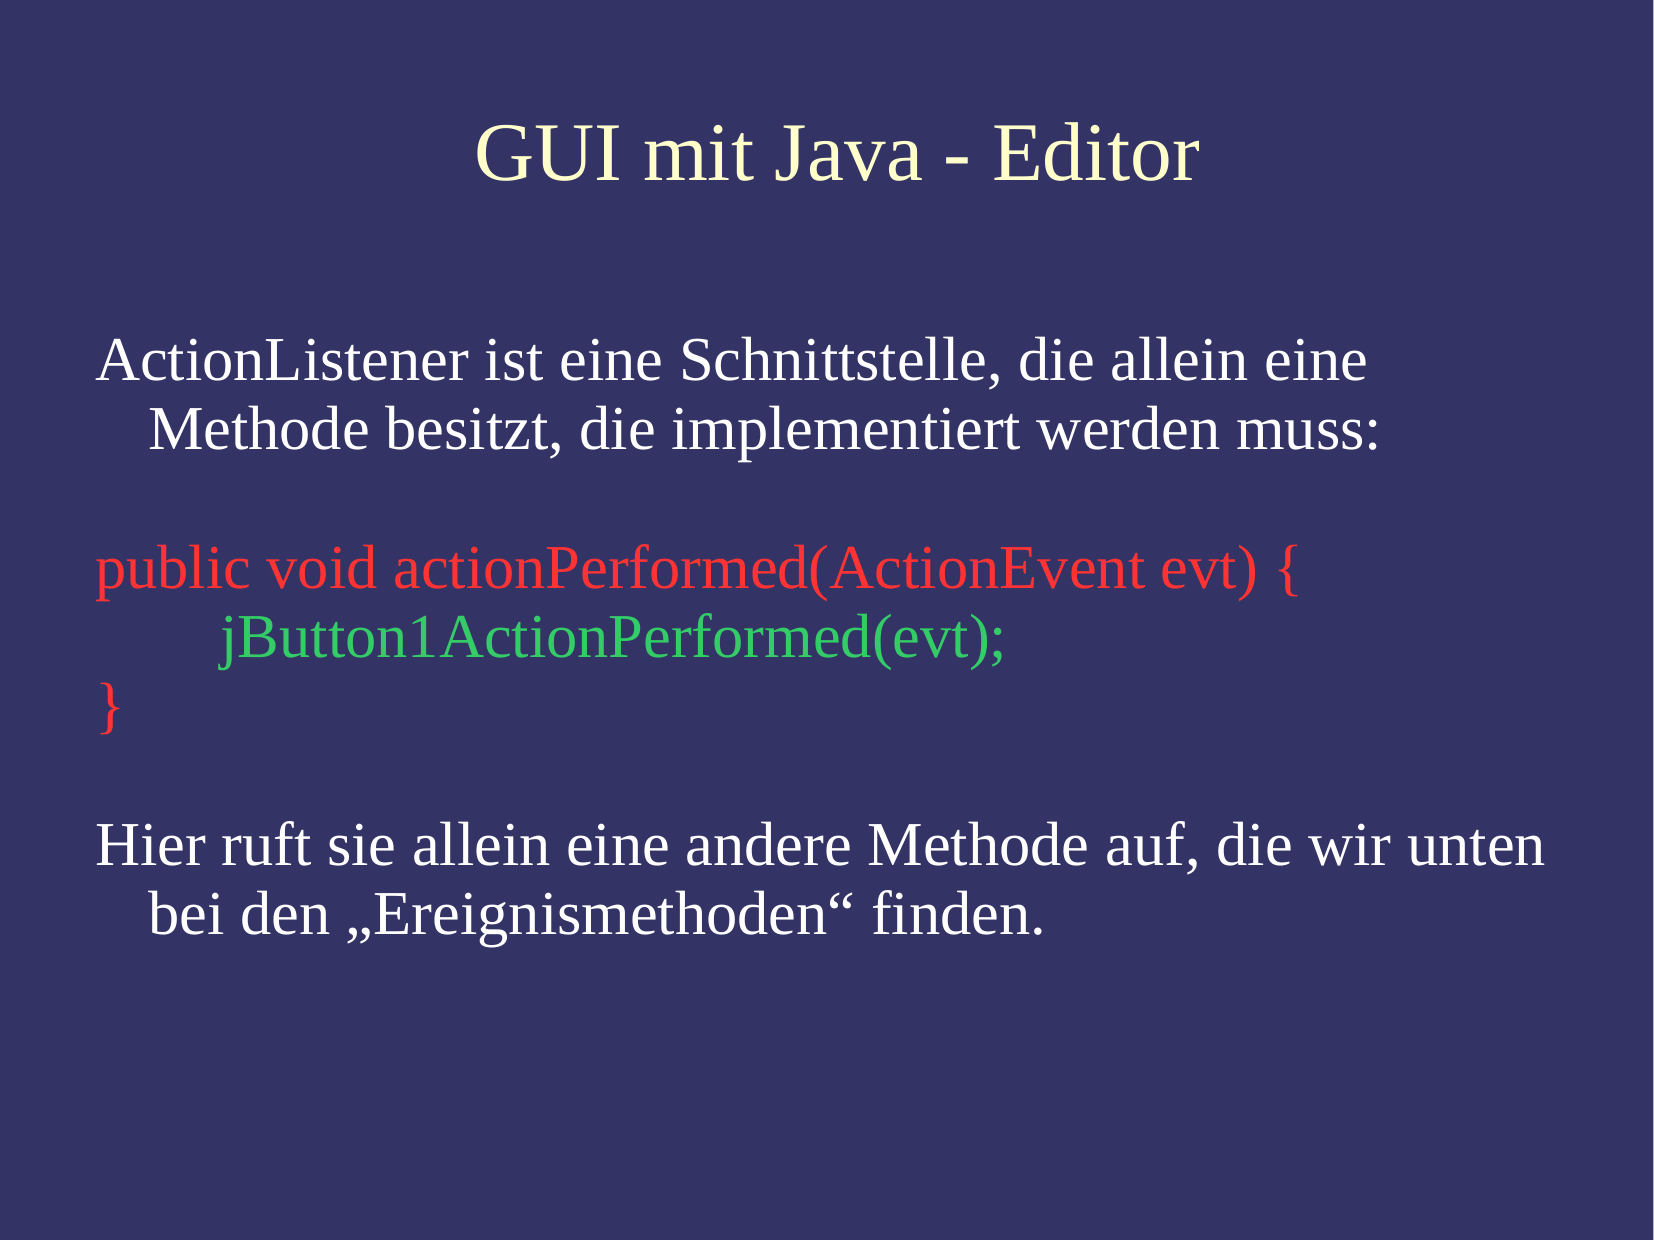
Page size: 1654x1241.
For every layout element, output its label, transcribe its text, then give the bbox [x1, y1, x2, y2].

title GUI mit Java - Editor [54, 44, 1622, 260]
list ActionListener ist eine Schnittstelle, die allein eine Methode besitzt, die implementiert werden muss: public void actionPerformed(ActionEvent evt) { jButton1ActionPerformed(evt); } Hier ruft sie allein eine andere Methode auf, die wir unten bei den „Ereignismethoden“ finden. [77, 324, 1579, 1092]
